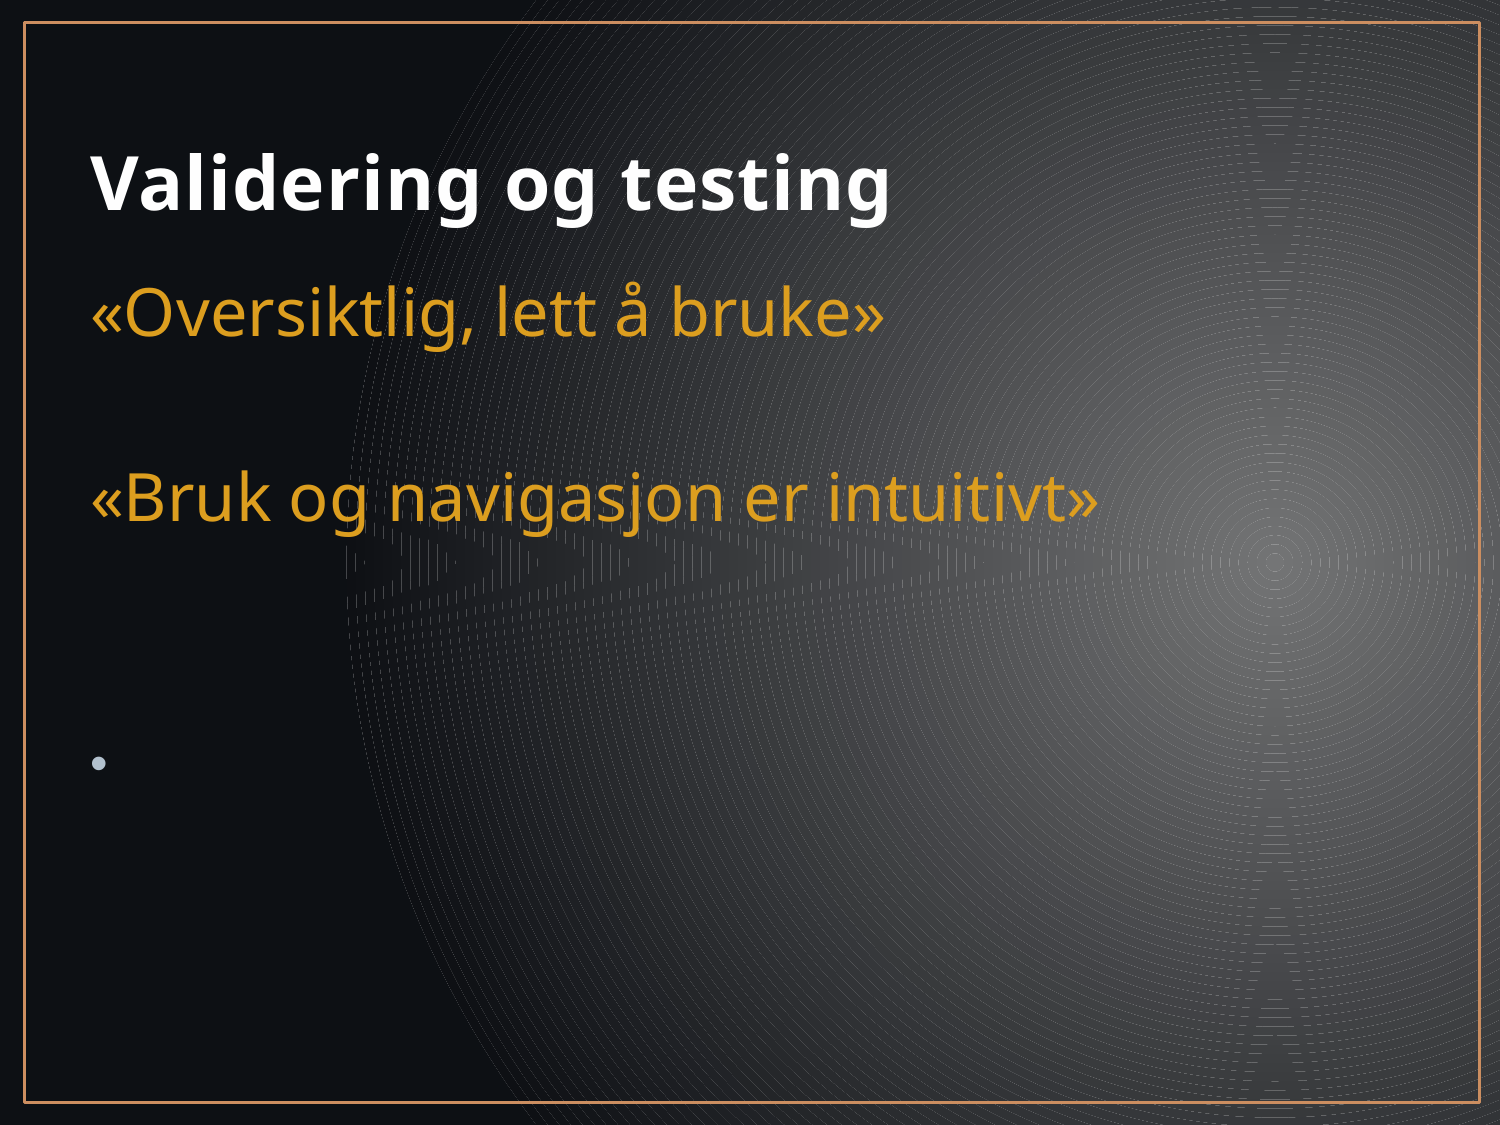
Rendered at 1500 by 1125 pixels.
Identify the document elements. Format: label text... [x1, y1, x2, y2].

title Validering og testing [75, 45, 1426, 233]
list «Oversiktlig, lett å bruke» «Bruk og navigasjon er intuitivt» [75, 262, 1426, 1005]
